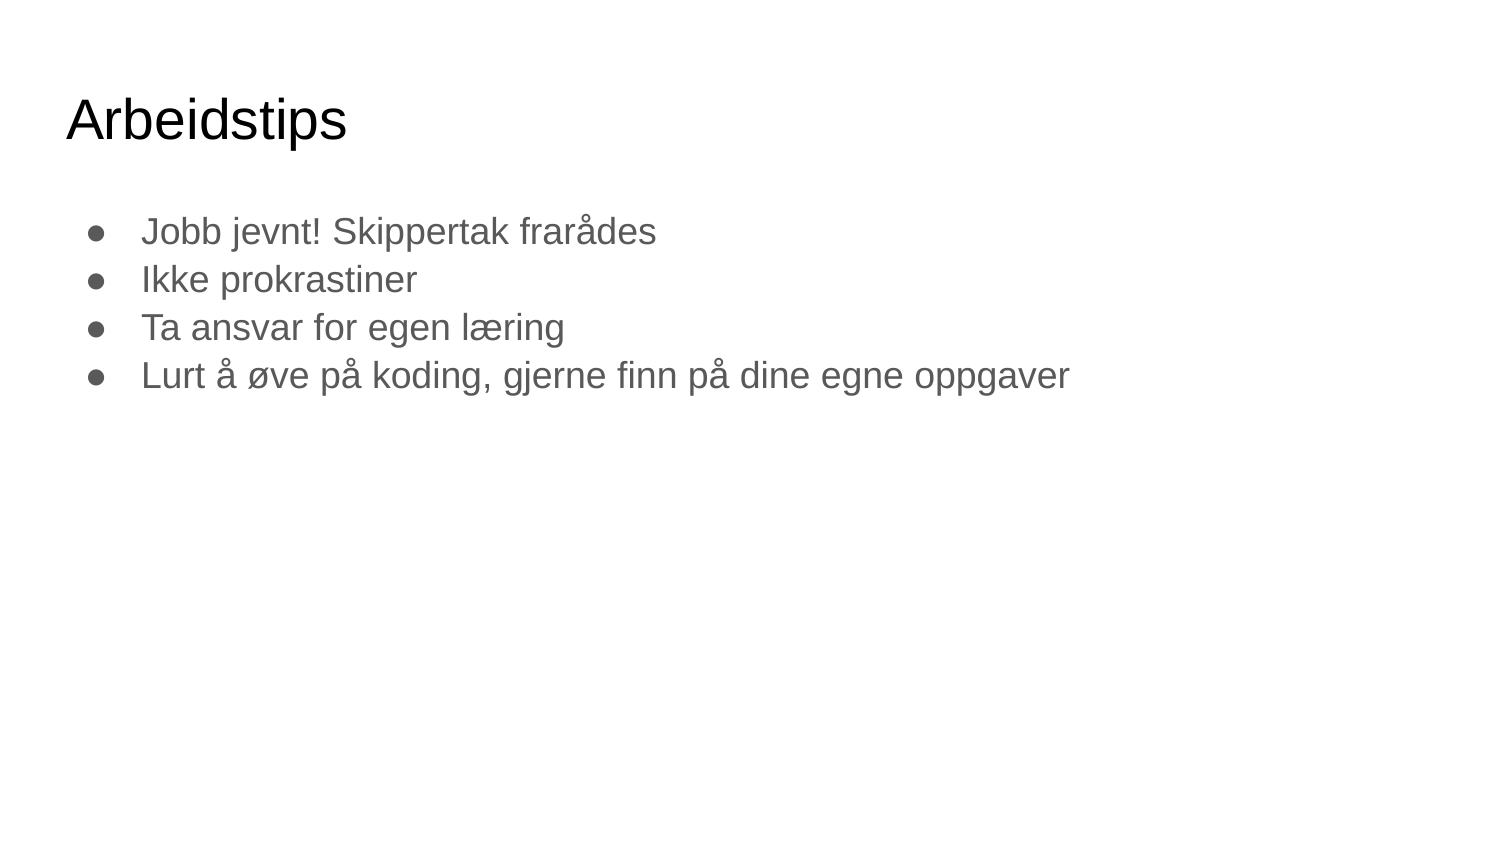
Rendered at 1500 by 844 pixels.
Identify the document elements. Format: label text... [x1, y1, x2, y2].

title Arbeidstips [51, 72, 1449, 167]
list Jobb jevnt! Skippertak frarådes Ikke prokrastiner Ta ansvar for egen læring Lurt å øve på koding, gjerne finn på dine egne oppgaver [51, 189, 1449, 750]
